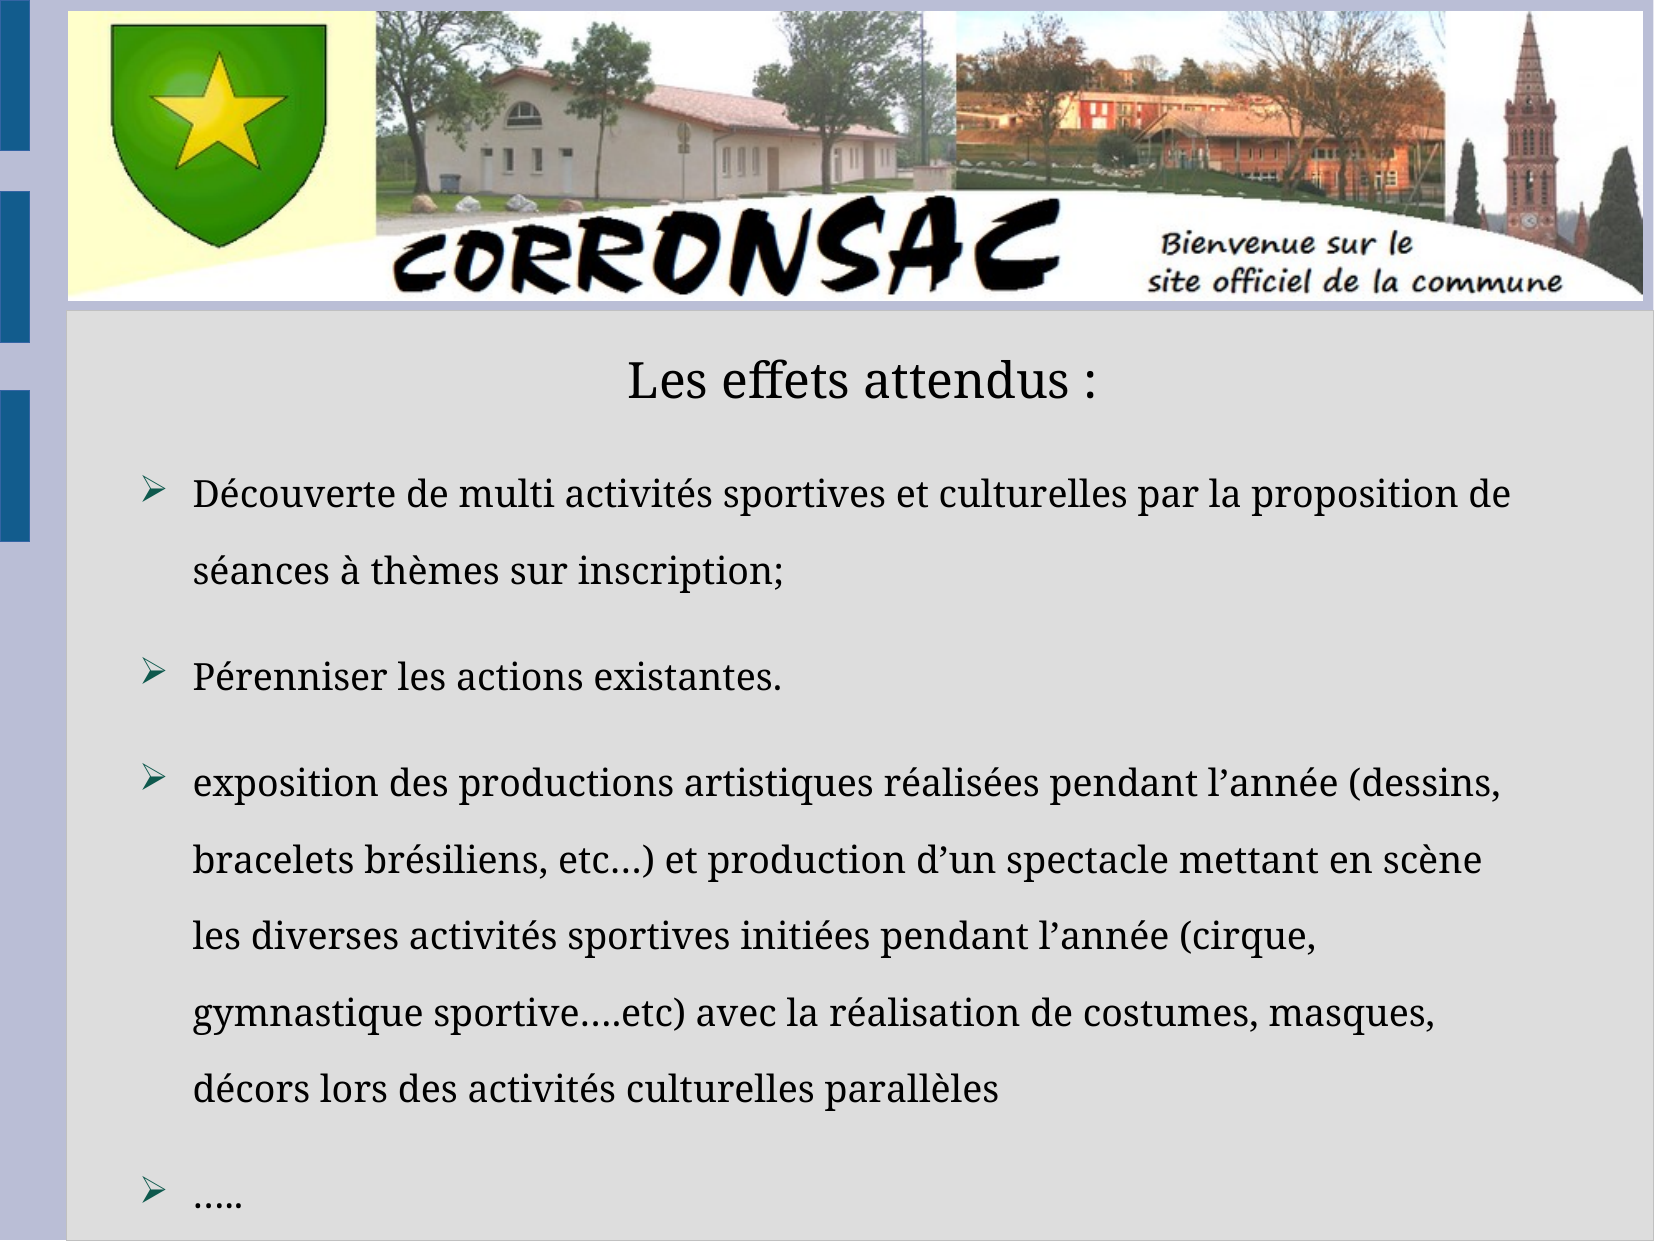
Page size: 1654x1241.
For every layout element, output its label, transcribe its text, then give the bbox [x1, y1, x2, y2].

list Les effets attendus : Découverte de multi activités sportives et culturelles par la proposition de séances à thèmes sur inscription; Pérenniser les actions existantes. exposition des productions artistiques réalisées pendant l’année (dessins, bracelets brésiliens, etc…) et production d’un spectacle mettant en scène les diverses activités sportives initiées pendant l’année (cirque, gymnastique sportive….etc) avec la réalisation de costumes, masques, décors lors des activités culturelles parallèles ….. [121, 344, 1534, 1187]
picture [68, 11, 1643, 301]
